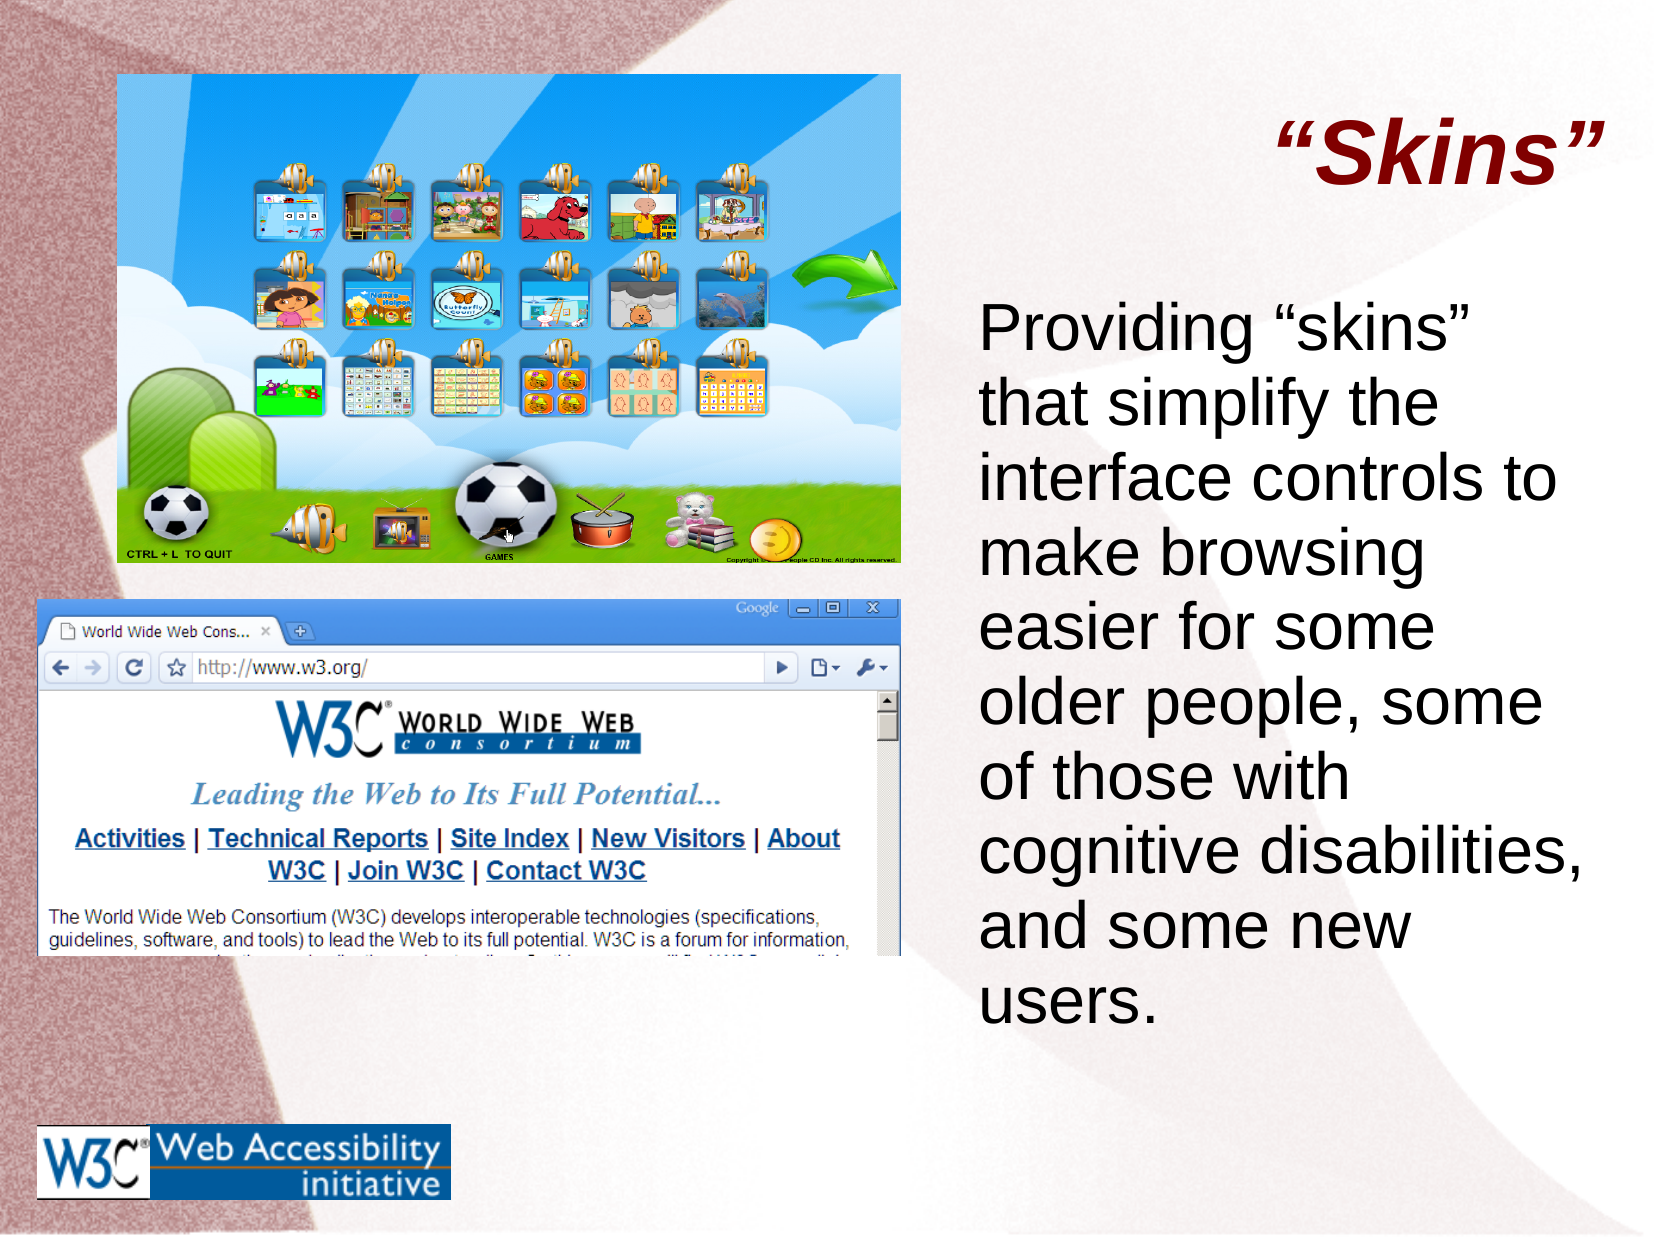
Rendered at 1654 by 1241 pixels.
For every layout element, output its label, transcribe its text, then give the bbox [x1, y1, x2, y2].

list Providing “skins” that simplify the interface controls to make browsing easier for some older people, some of those with cognitive disabilities, and some new users. [978, 290, 1601, 1038]
title “Skins” [596, 49, 1607, 257]
picture [0, 0, 1654, 1241]
